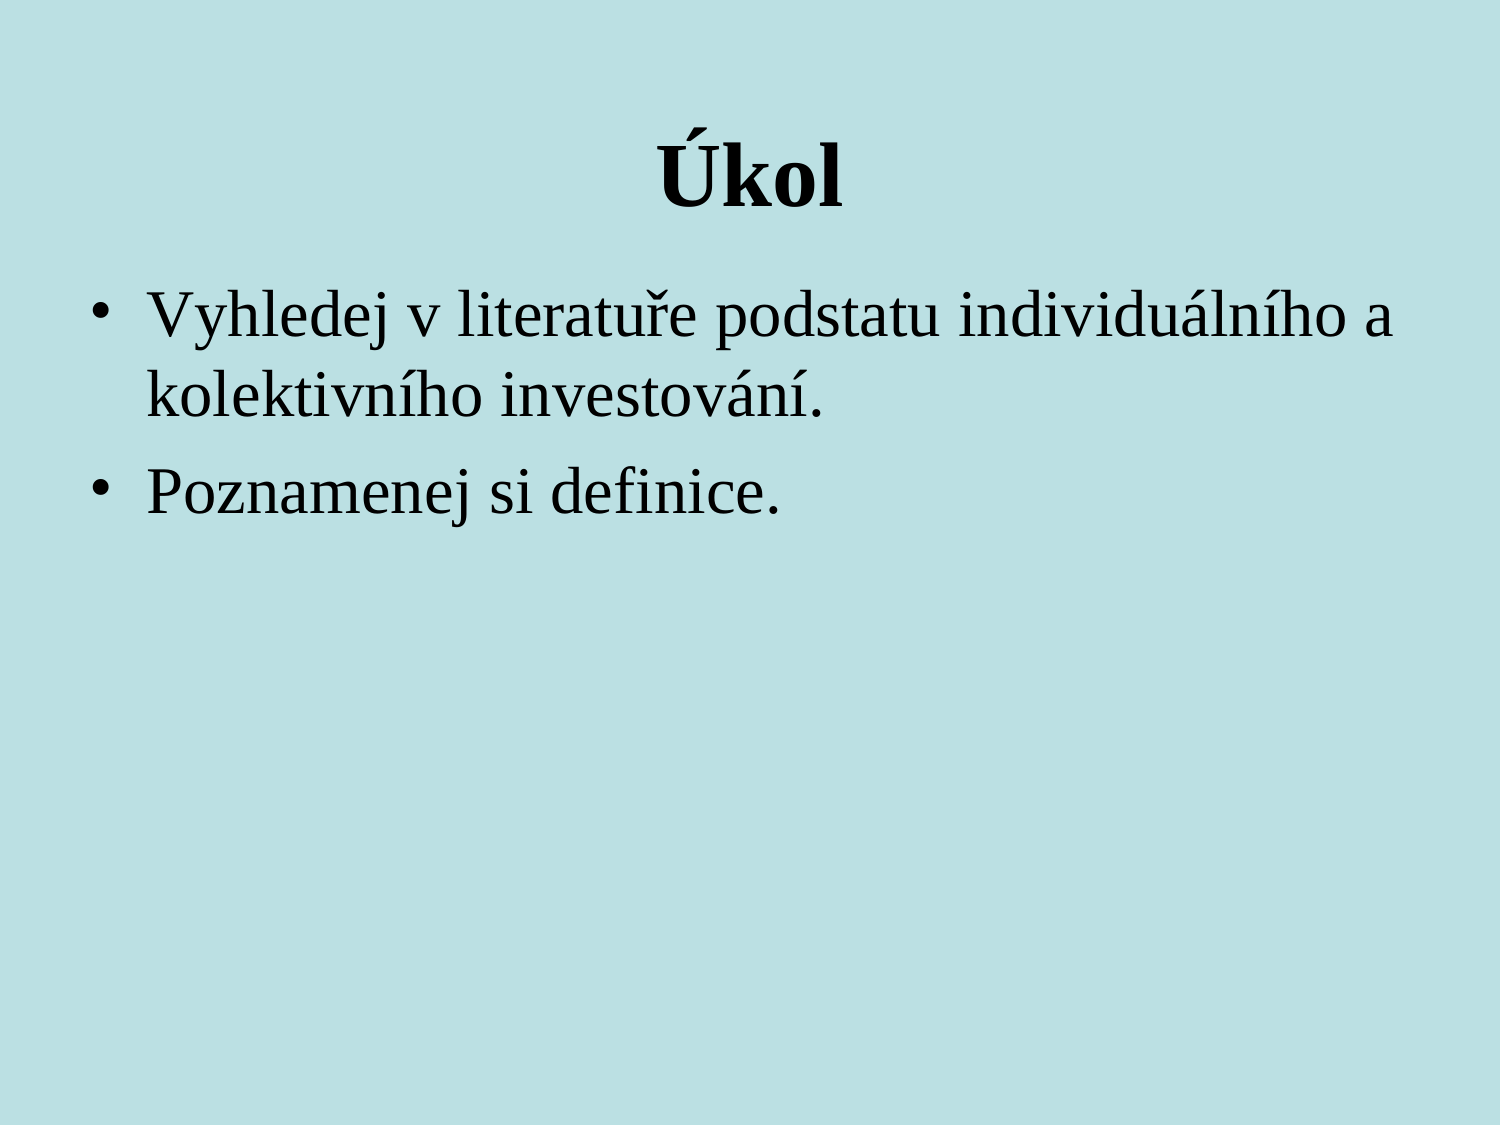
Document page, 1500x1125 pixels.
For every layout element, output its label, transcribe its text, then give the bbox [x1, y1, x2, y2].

title Úkol [75, 44, 1426, 233]
list Vyhledej v literatuře podstatu individuálního a kolektivního investování. Poznamenej si definice. [75, 262, 1426, 1006]
